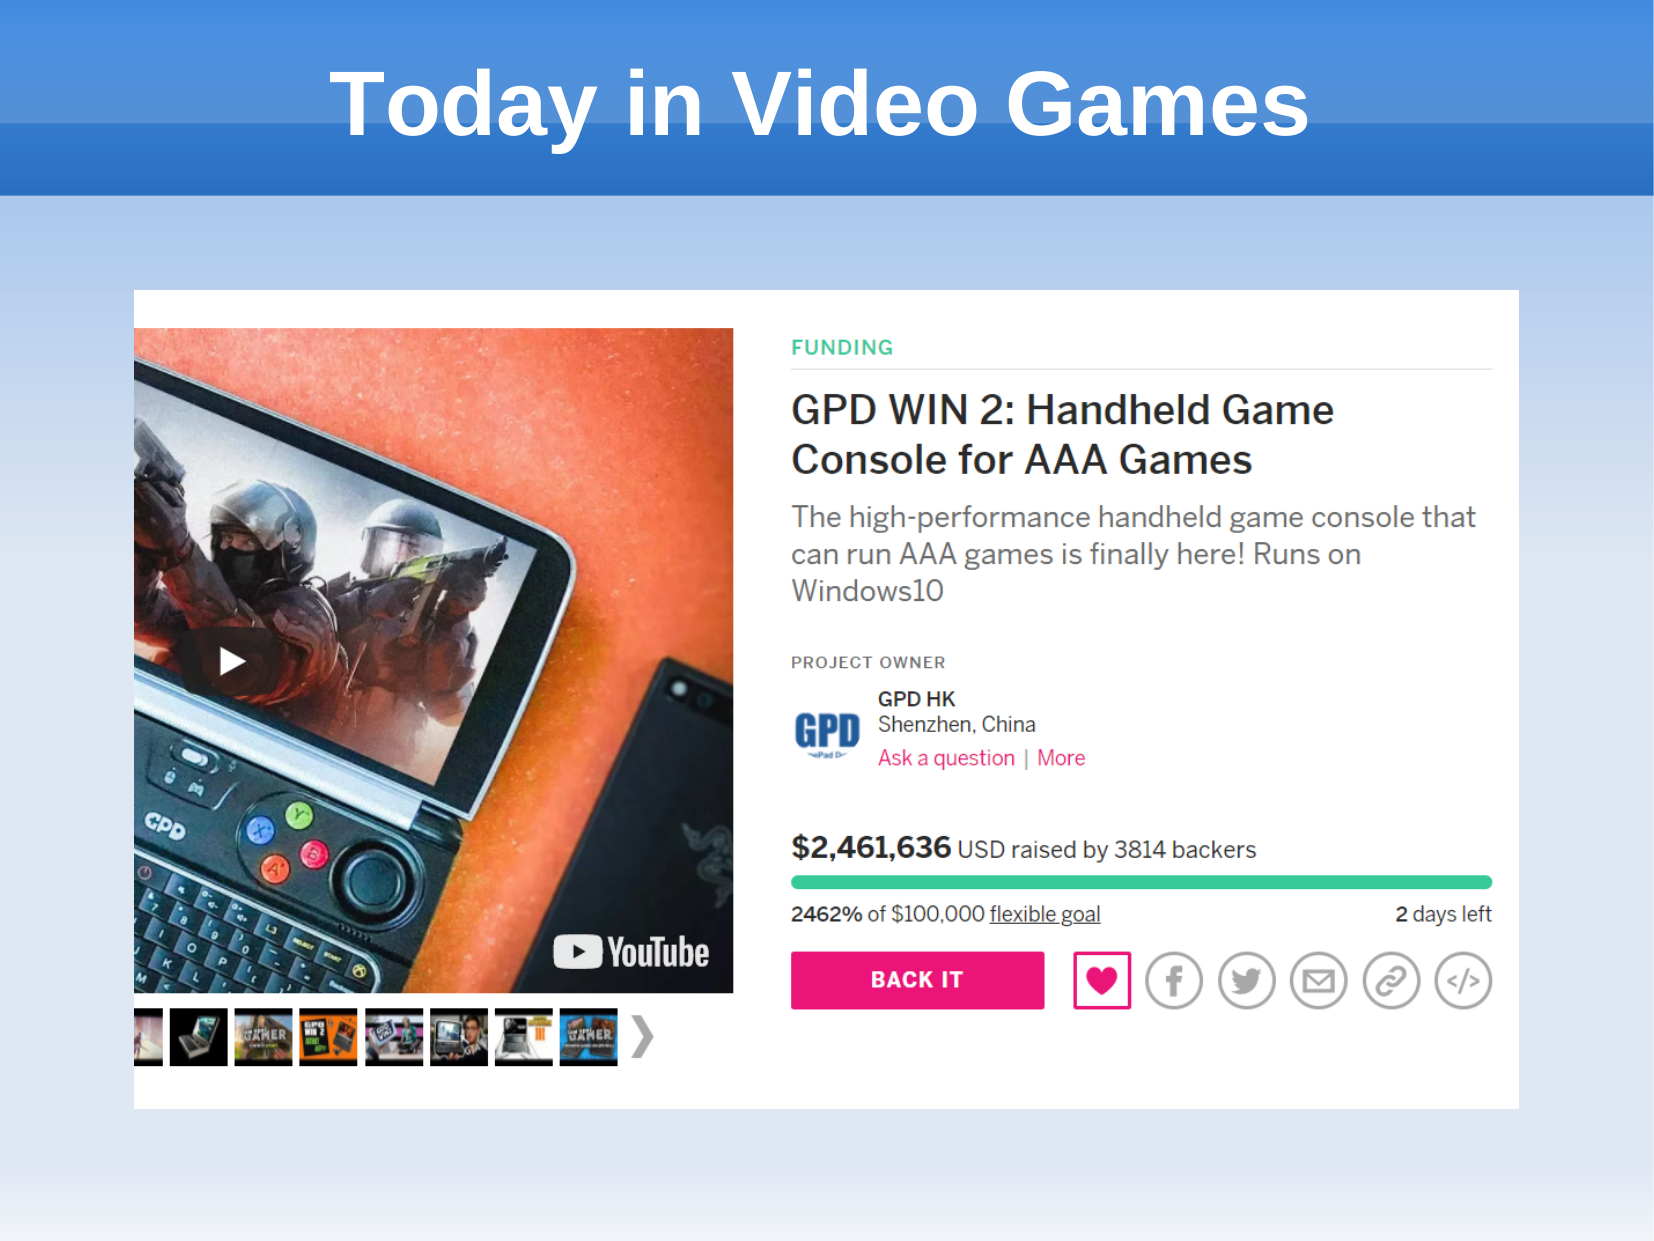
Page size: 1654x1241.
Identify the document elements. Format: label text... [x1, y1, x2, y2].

title Today in Video Games [76, 0, 1565, 208]
picture [0, 0, 1654, 1241]
